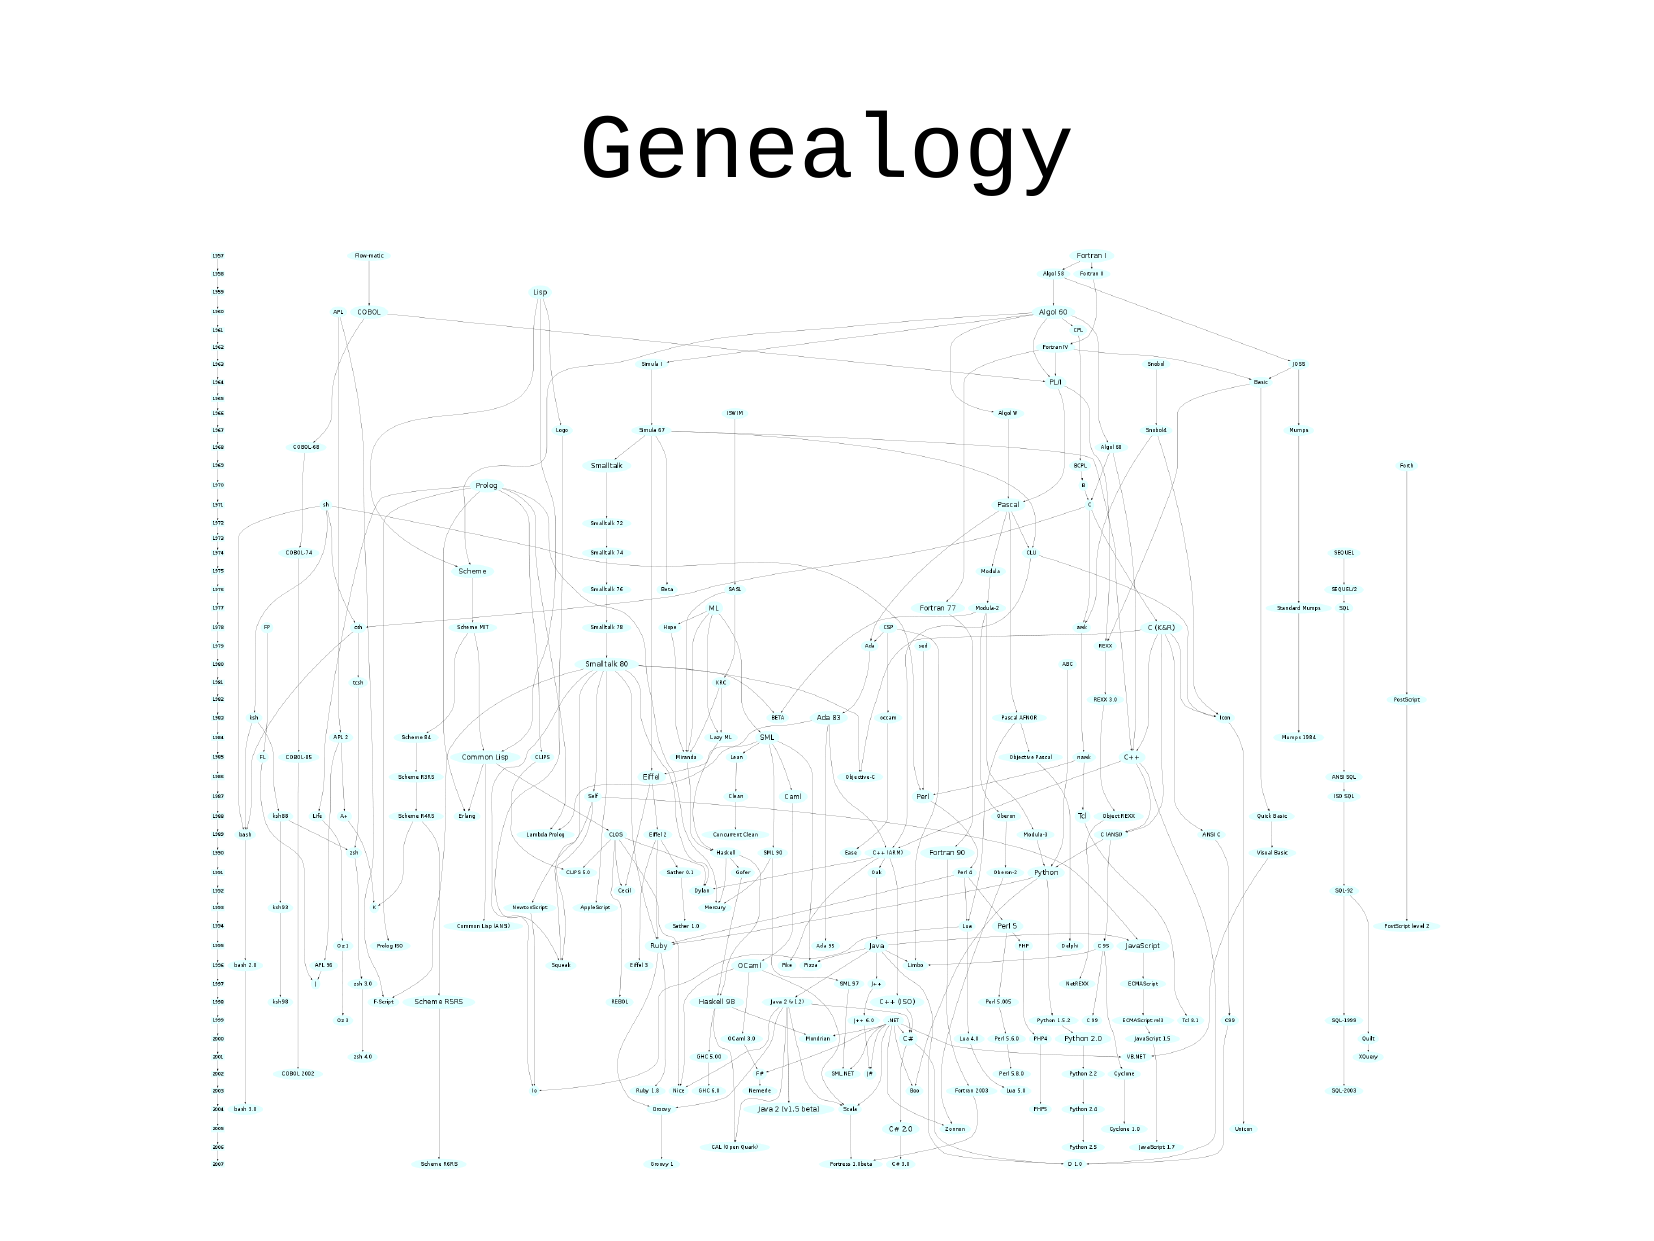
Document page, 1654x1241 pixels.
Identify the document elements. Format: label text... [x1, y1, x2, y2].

title Genealogy [82, 49, 1571, 257]
picture [210, 248, 1441, 1171]
